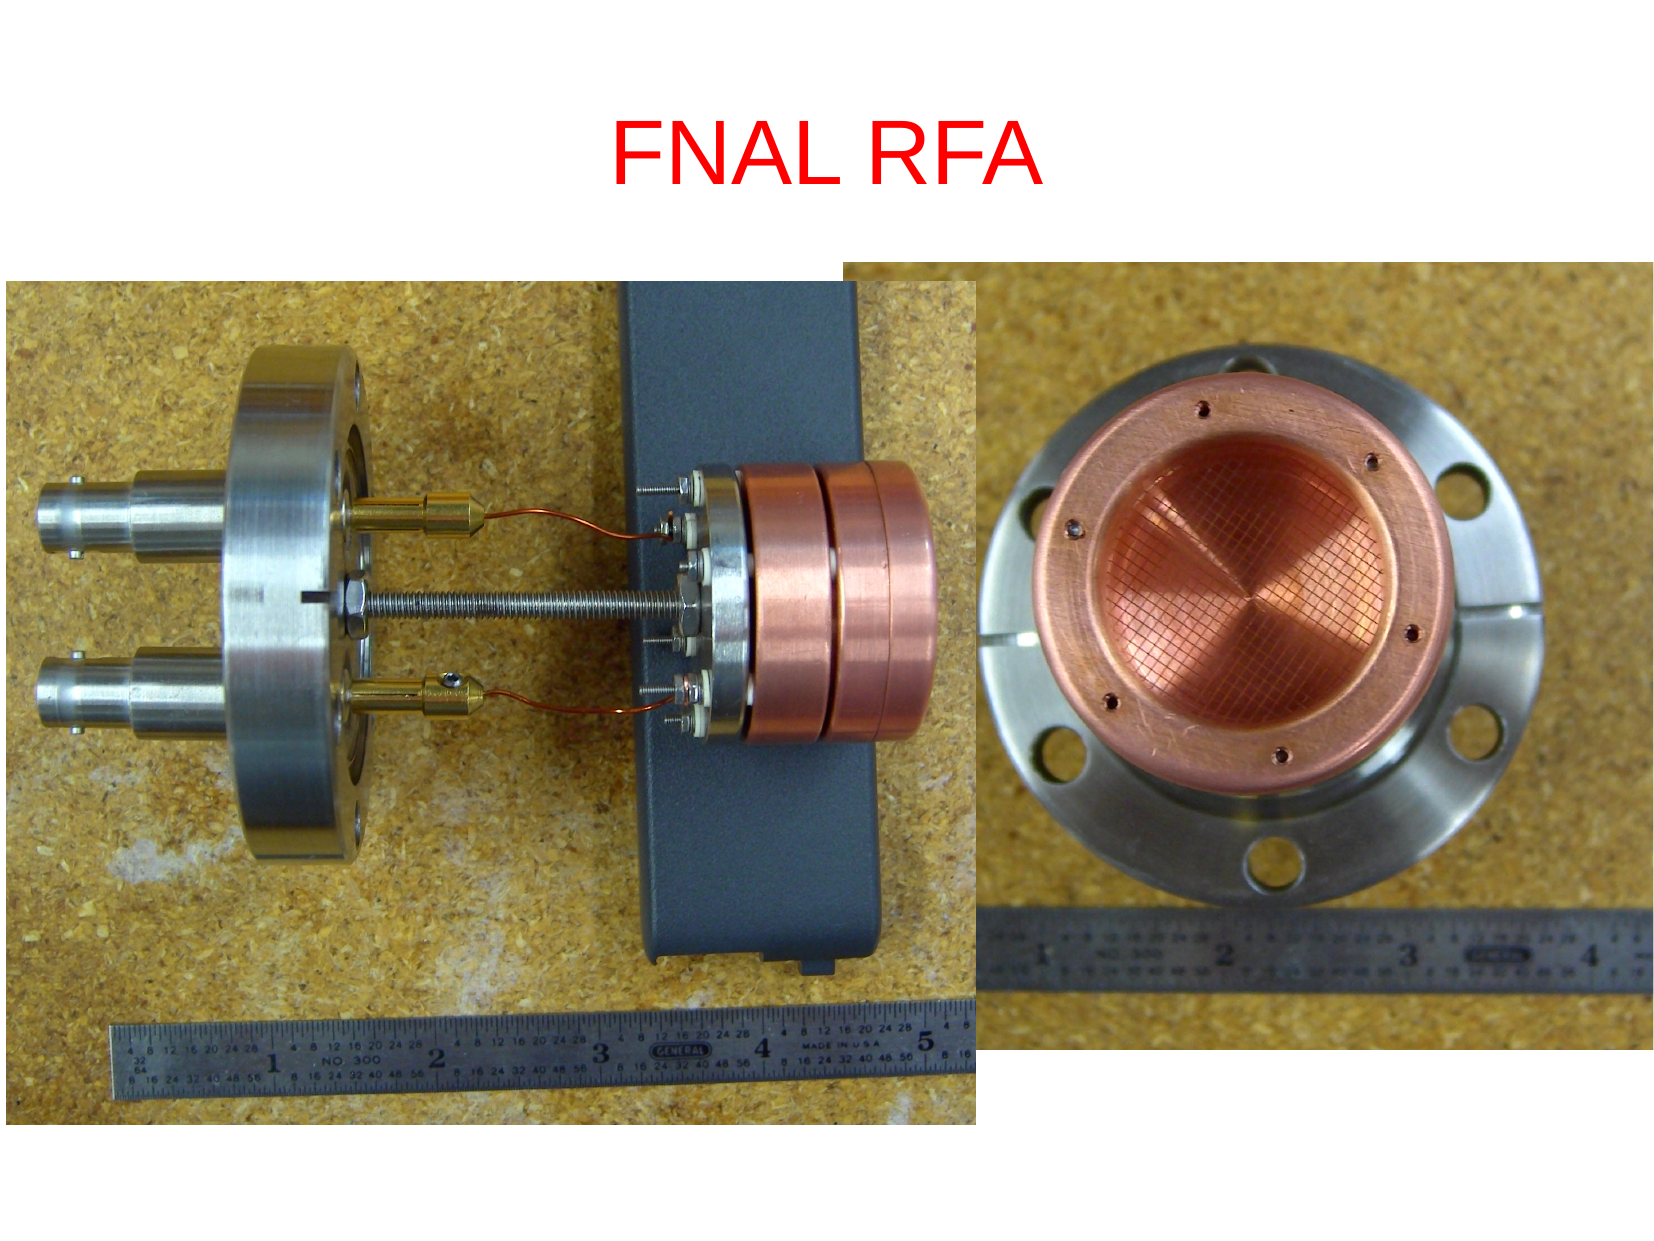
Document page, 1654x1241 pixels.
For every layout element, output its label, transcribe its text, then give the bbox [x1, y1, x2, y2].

title FNAL RFA [82, 56, 1571, 250]
picture [6, 262, 1654, 1126]
